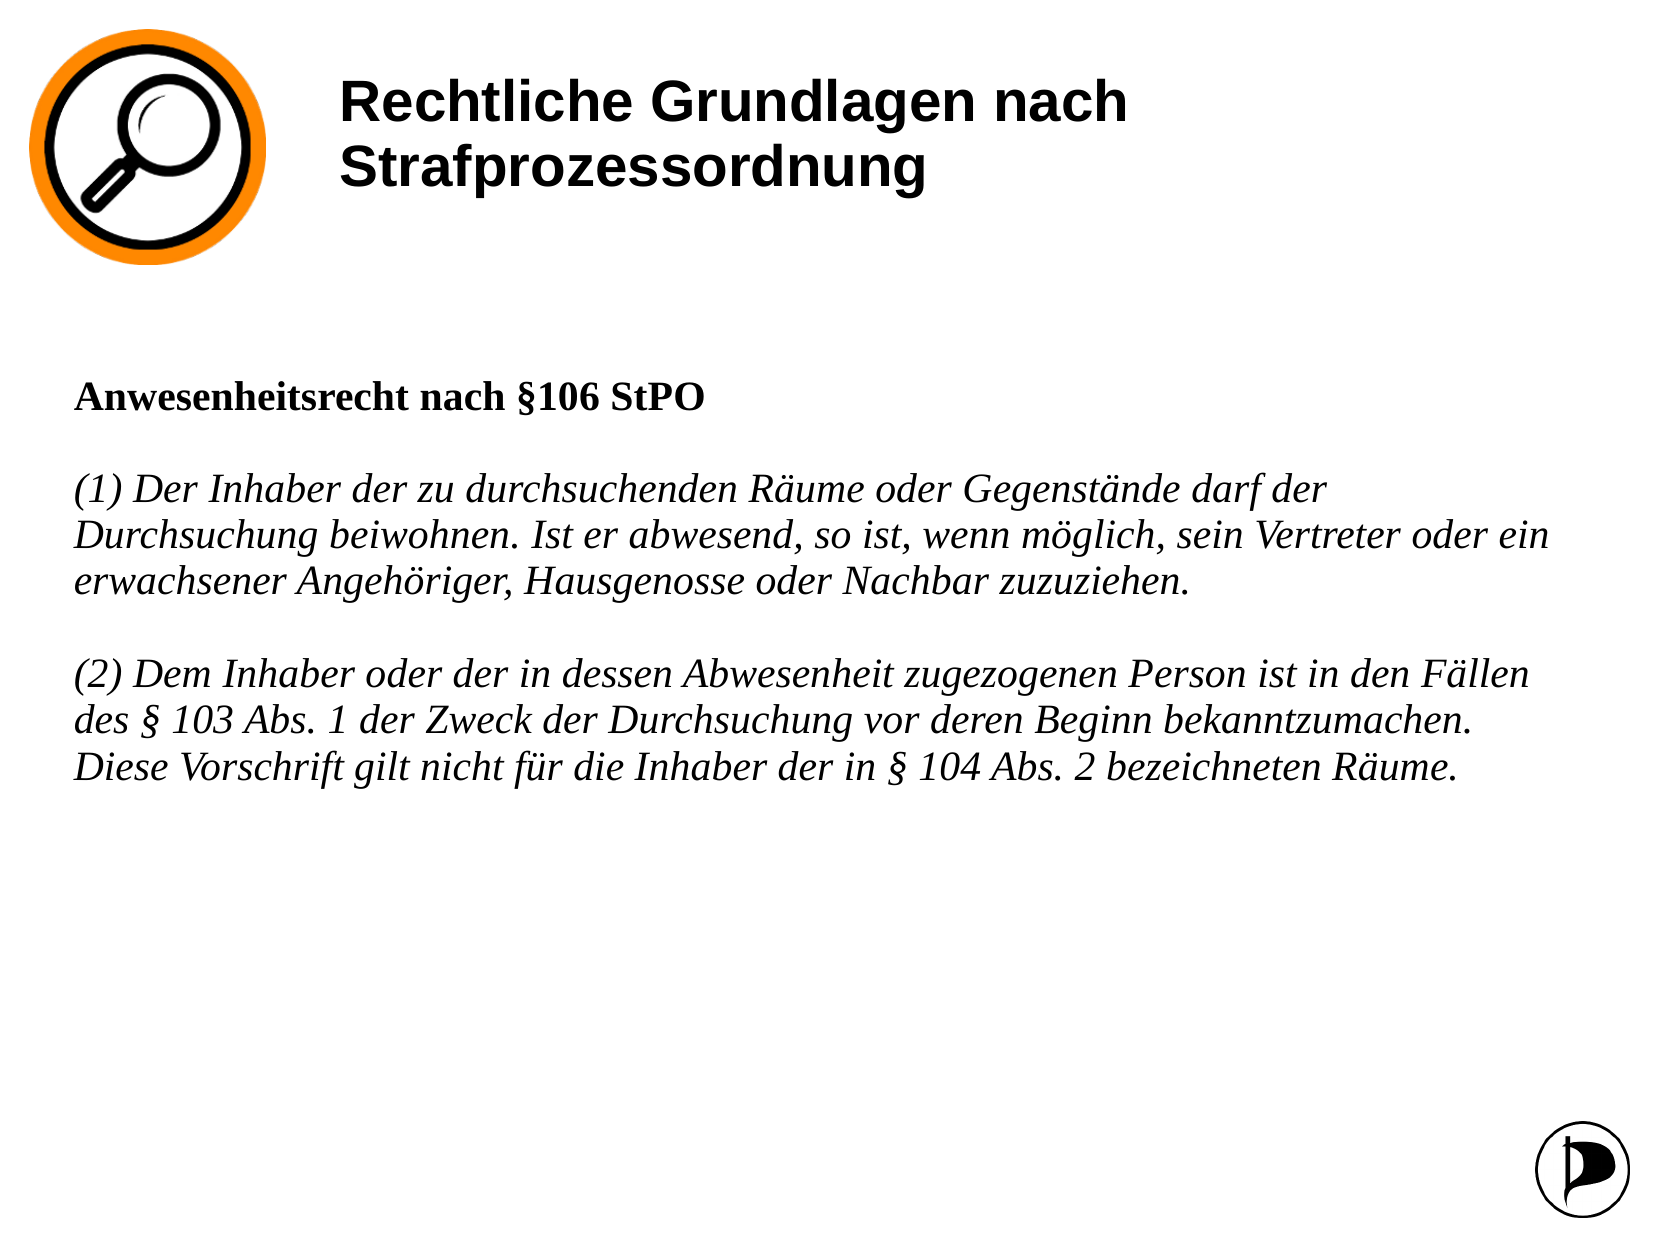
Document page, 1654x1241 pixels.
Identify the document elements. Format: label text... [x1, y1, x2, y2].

picture [1535, 1121, 1630, 1218]
picture [29, 29, 266, 265]
text_box Rechtliche Grundlagen nach Strafprozessordnung [324, 61, 1654, 207]
text_box Anwesenheitsrecht nach §106 StPO (1) Der Inhaber der zu durchsuchenden Räume oder Gegenstände darf der Durchsuchung beiwohnen. Ist er abwesend, so ist, wenn möglich, sein Vertreter oder ein erwachsener Angehöriger, Hausgenosse oder Nachbar zuzuziehen. (2) Dem Inhaber oder der in dessen Abwesenheit zugezogenen Person ist in den Fällen des § 103 Abs. 1 der Zweck der Durchsuchung vor deren Beginn bekanntzumachen. Diese Vorschrift gilt nicht für die Inhaber der in § 104 Abs. 2 bezeichneten Räume. [59, 365, 1595, 982]
